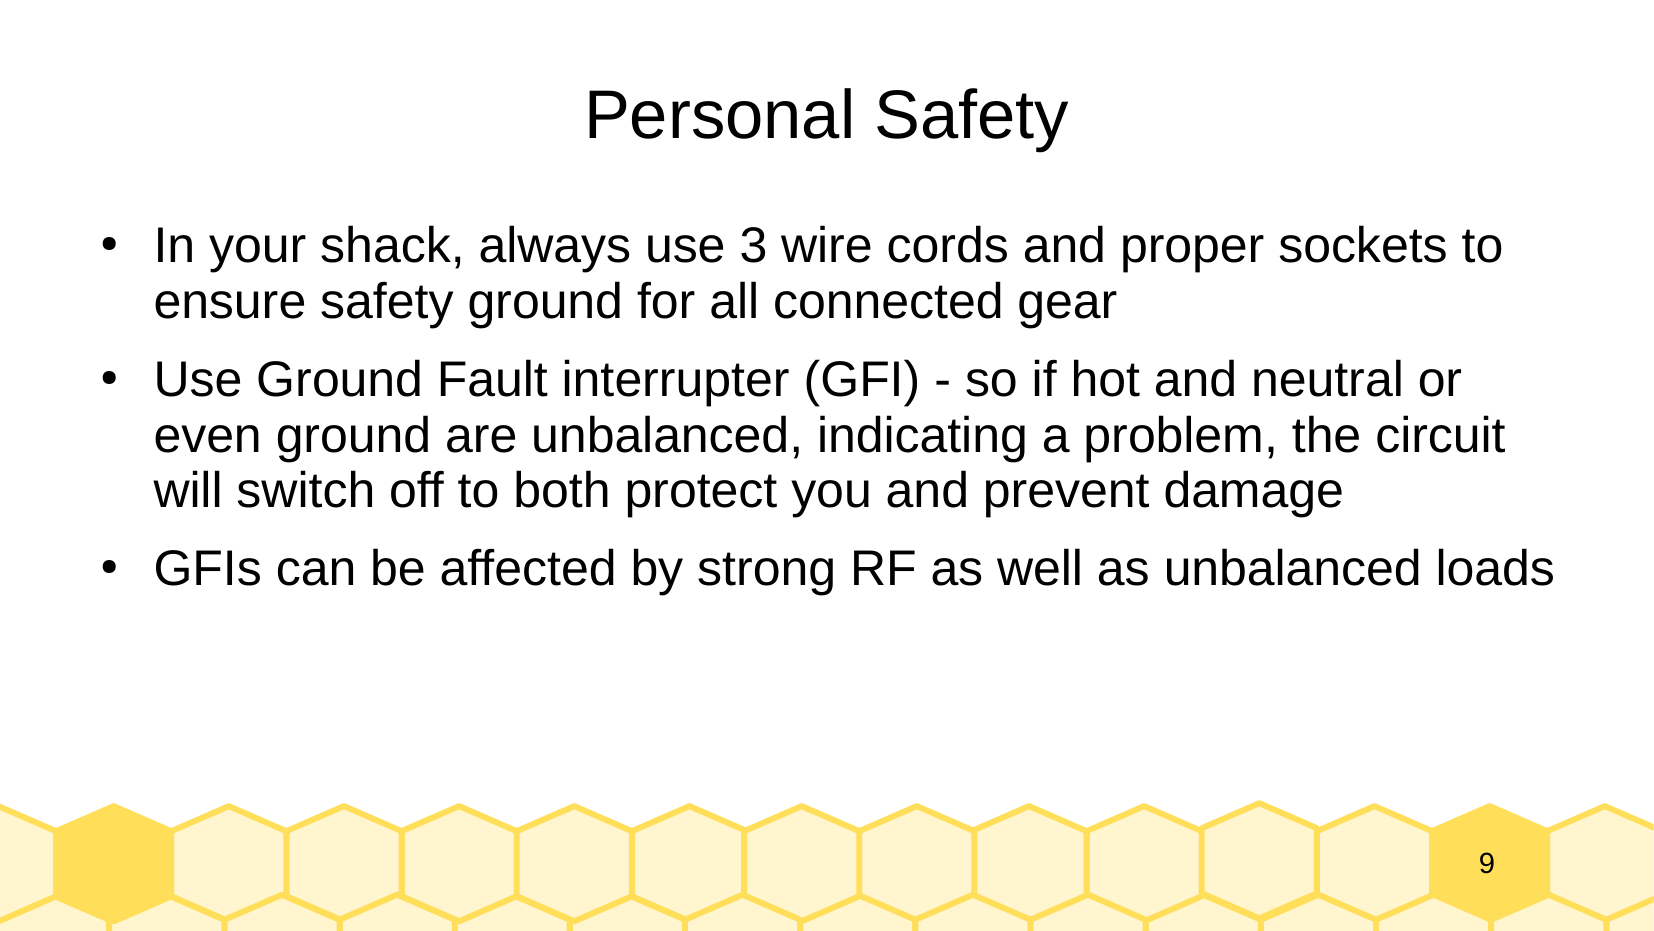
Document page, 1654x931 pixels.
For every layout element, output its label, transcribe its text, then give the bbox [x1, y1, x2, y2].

title Personal Safety [82, 37, 1571, 193]
list In your shack, always use 3 wire cords and proper sockets to ensure safety ground for all connected gear Use Ground Fault interrupter (GFI) - so if hot and neutral or even ground are unbalanced, indicating a problem, the circuit will switch off to both protect you and prevent damage GFIs can be affected by strong RF as well as unbalanced loads [82, 217, 1571, 758]
